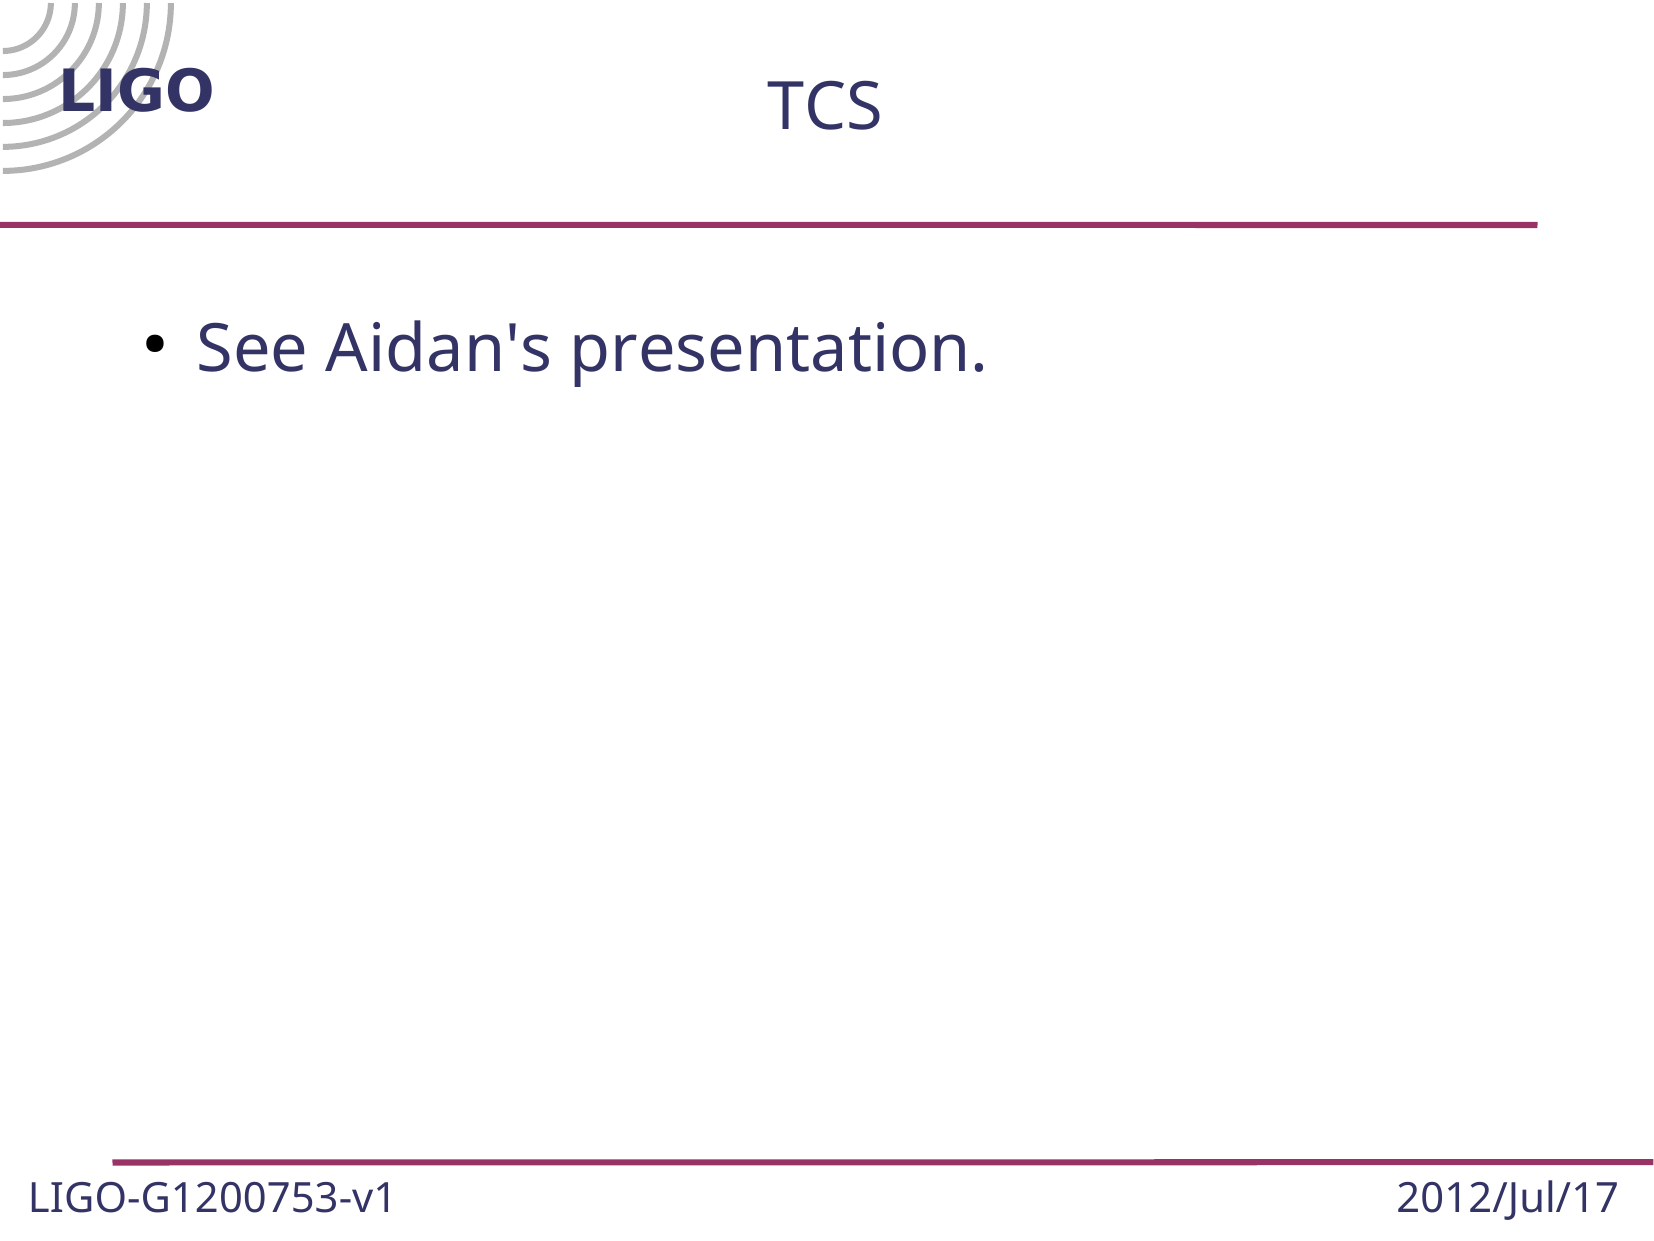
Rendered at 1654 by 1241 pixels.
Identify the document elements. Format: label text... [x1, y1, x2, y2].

title TCS [187, 0, 1463, 208]
list See Aidan's presentation. [125, 300, 1538, 1020]
